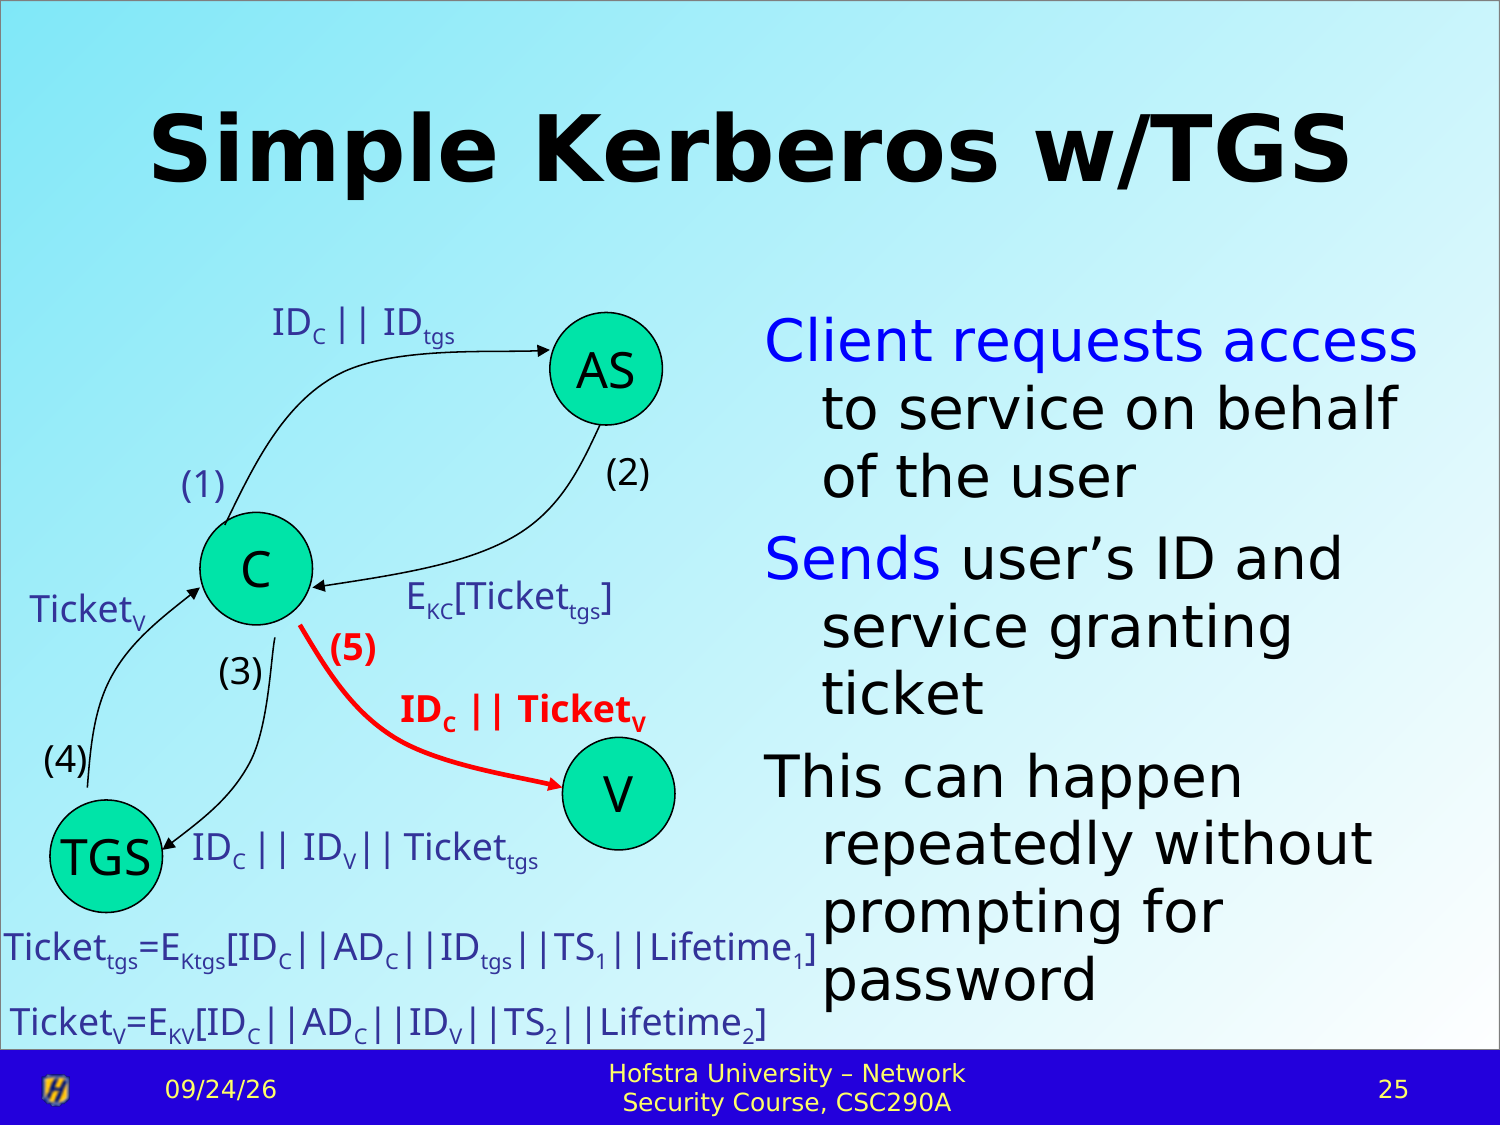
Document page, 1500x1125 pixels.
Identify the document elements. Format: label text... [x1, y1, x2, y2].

text_box TicketV=EKV[IDC||ADC||IDV||TS2||Lifetime2] [0, 988, 792, 1060]
text_box C [199, 512, 313, 625]
text_box (4) [28, 724, 113, 792]
text_box V [562, 747, 676, 850]
text_box IDC || IDV|| Tickettgs [177, 812, 554, 884]
text_box Tickettgs=EKtgs[IDC||ADC||IDtgs||TS1||Lifetime1] [0, 912, 842, 984]
text_box (2) [591, 437, 675, 504]
title Simple Kerberos w/TGS [112, 84, 1391, 212]
text_box (5) [314, 612, 402, 679]
text_box (3) [203, 637, 288, 704]
text_box IDC || IDtgs [257, 287, 476, 359]
text_box TGS [49, 799, 163, 912]
text_box AS [549, 312, 663, 426]
picture [37, 1072, 76, 1110]
list Client requests access to service on behalf of the user Sends user’s ID and service granting ticket This can happen repeatedly without prompting for password [750, 299, 1438, 1022]
text_box TicketV [12, 574, 163, 647]
text_box (1) [166, 449, 250, 517]
text_box IDC || TicketV [385, 674, 671, 747]
text_box EKC[Tickettgs] [390, 562, 638, 634]
